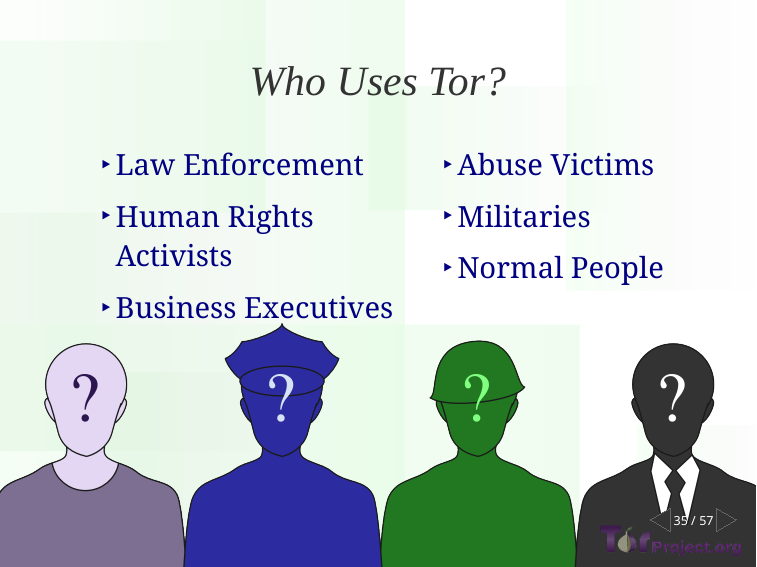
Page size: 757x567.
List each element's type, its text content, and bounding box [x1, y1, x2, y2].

text_box Law Enforcement Human Rights Activists Business Executives [85, 136, 424, 281]
text_box Who Uses Tor? [69, 50, 687, 112]
picture [0, 0, 757, 567]
text_box Abuse Victims Militaries Normal People [427, 136, 756, 281]
text_box <number> / 61 [618, 504, 756, 555]
